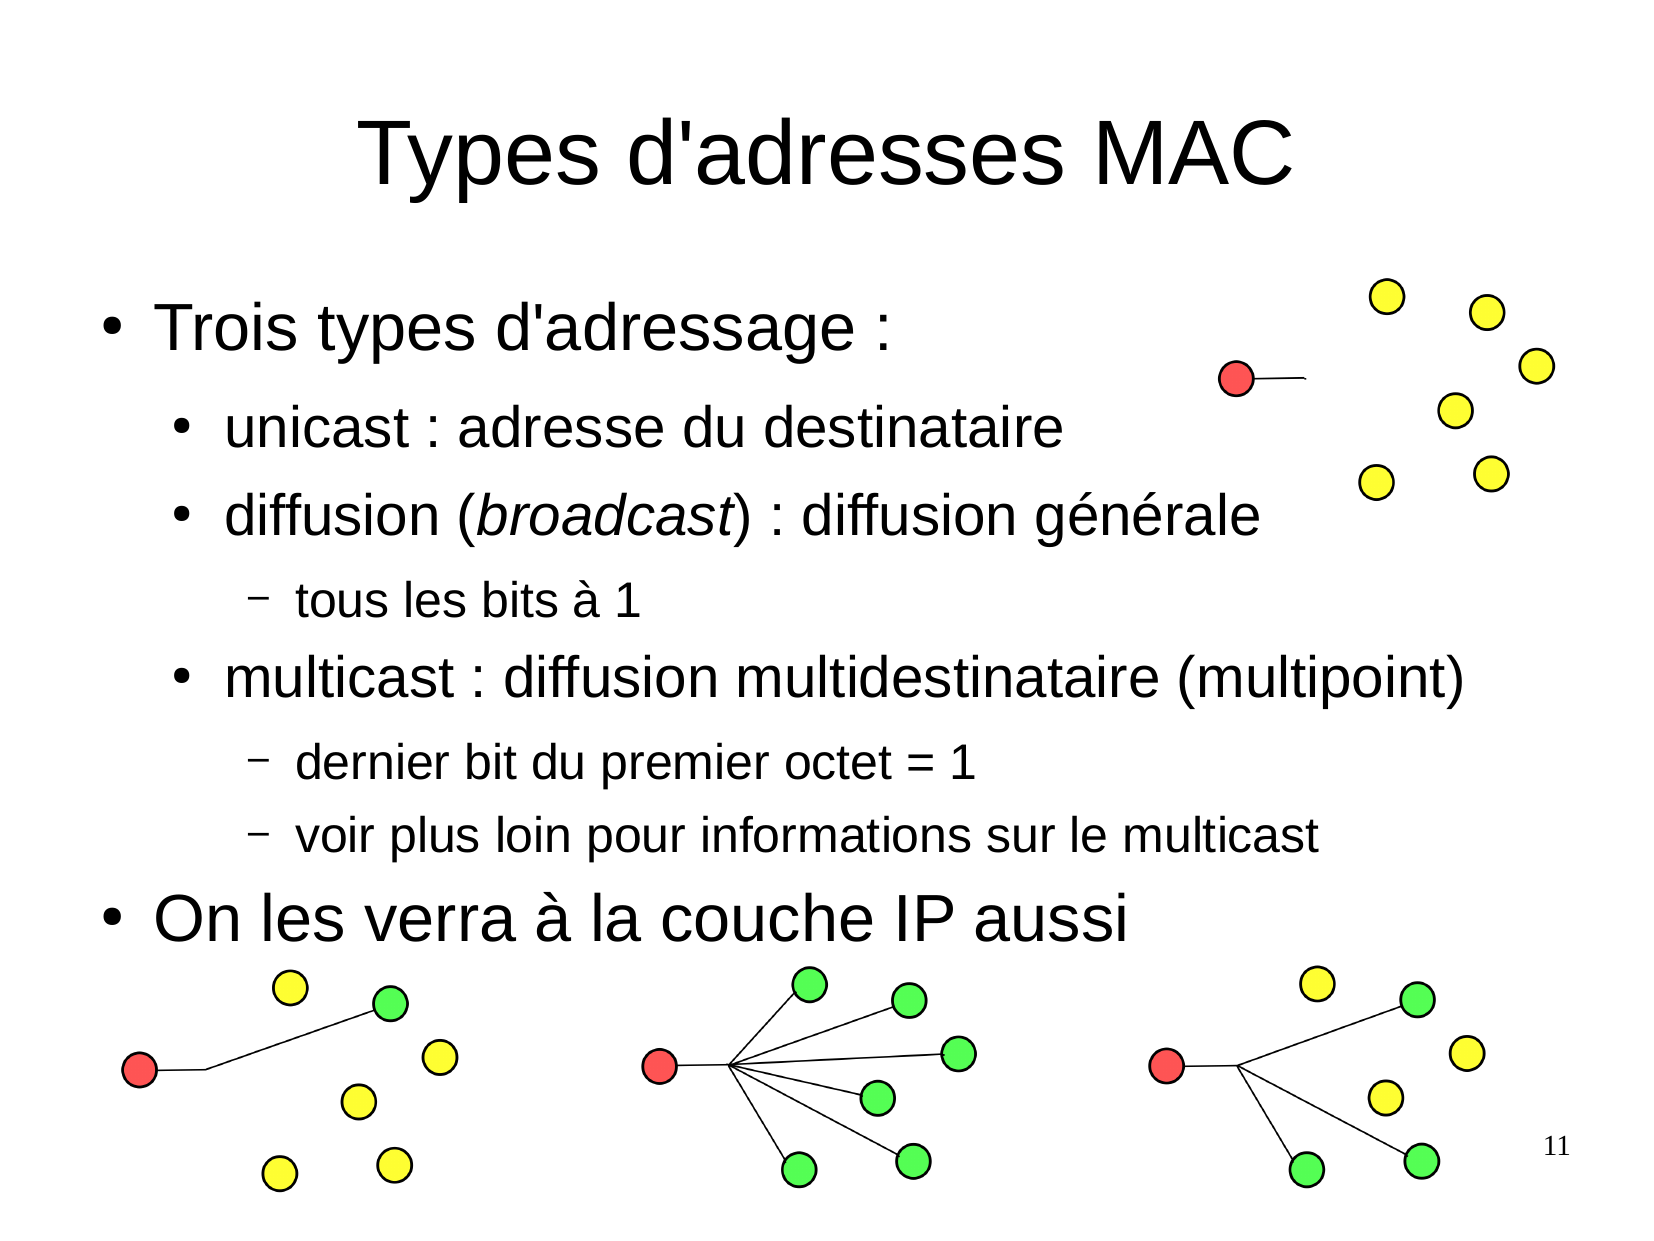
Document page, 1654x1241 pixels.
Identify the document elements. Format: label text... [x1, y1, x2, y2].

list Trois types d'adressage : unicast : adresse du destinataire diffusion (broadcast) : diffusion générale tous les bits à 1 multicast : diffusion multidestinataire (multipoint) dernier bit du premier octet = 1 voir plus loin pour informations sur le multicast On les verra à la couche IP aussi [82, 290, 1571, 1094]
title Types d'adresses MAC [82, 56, 1571, 250]
picture [73, 945, 488, 1222]
picture [596, 946, 1009, 1222]
picture [1174, 258, 1589, 535]
picture [1101, 945, 1516, 1222]
